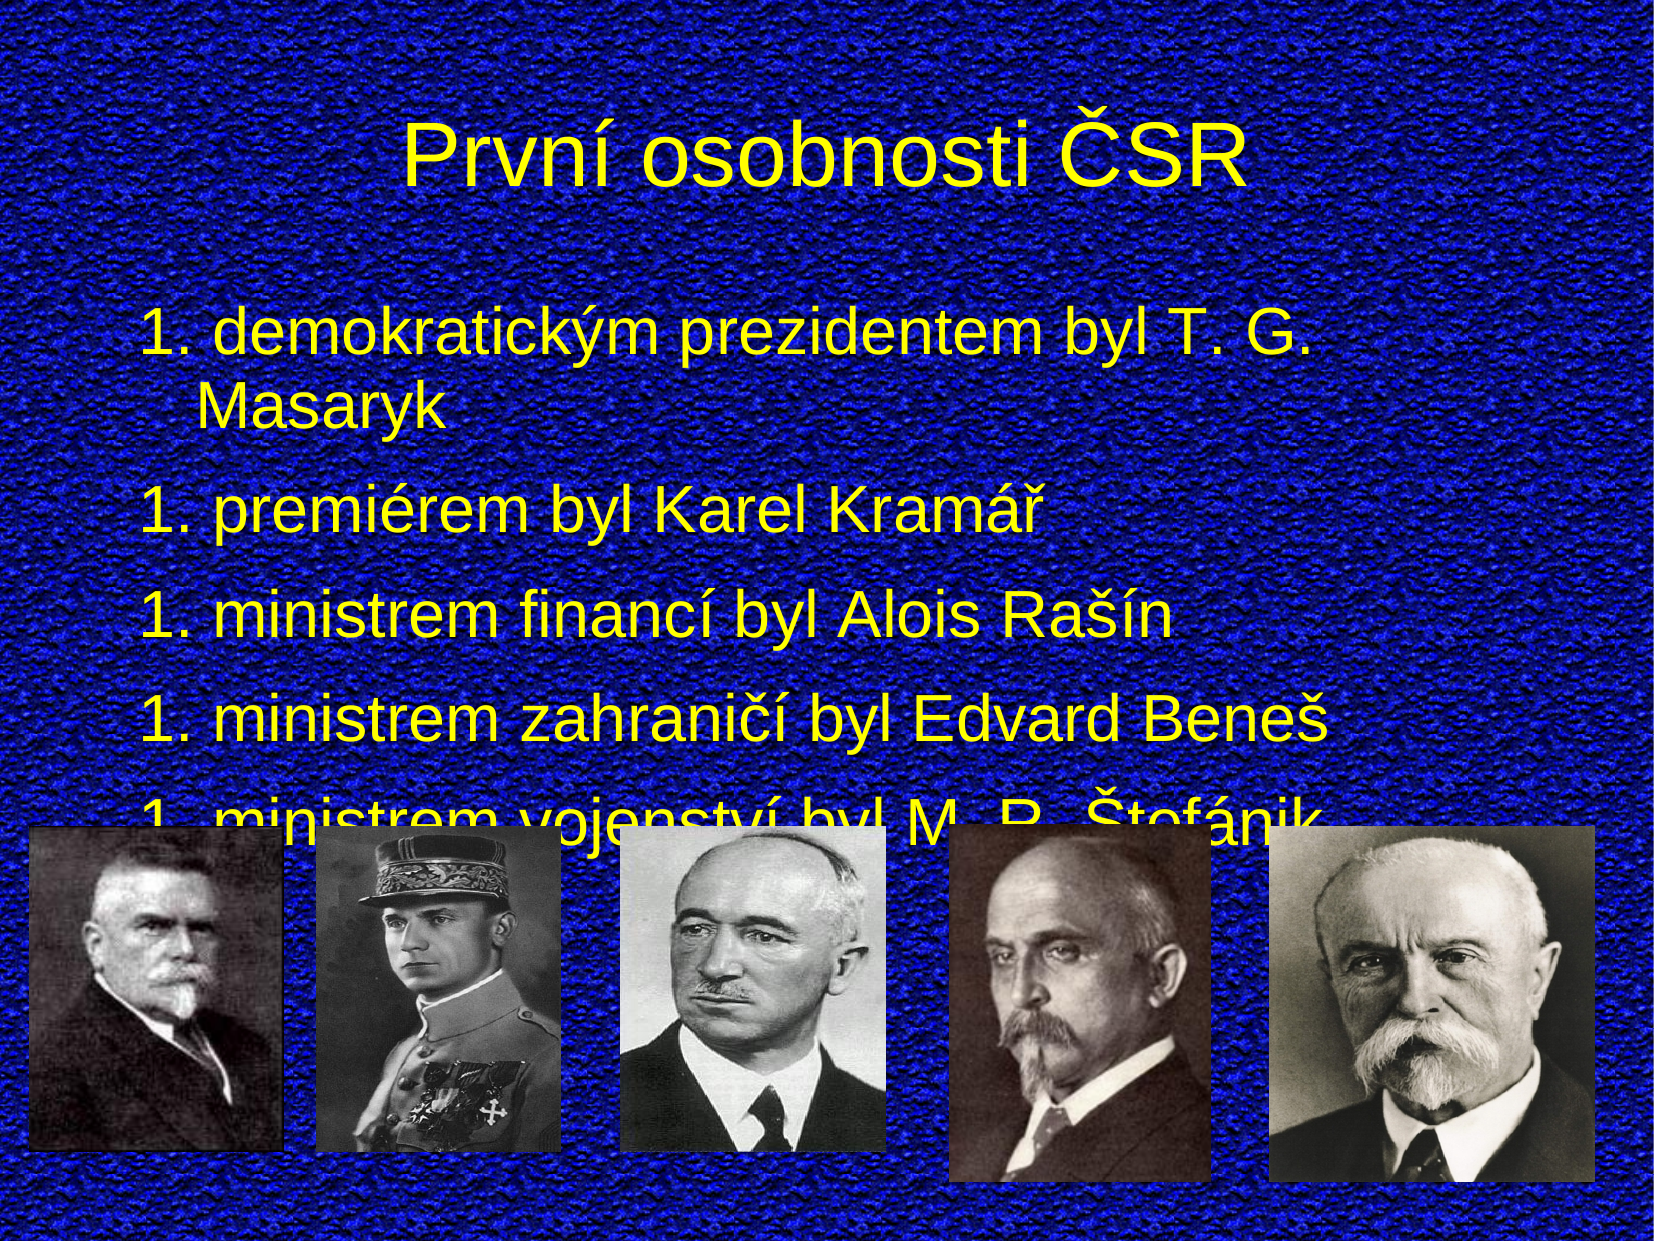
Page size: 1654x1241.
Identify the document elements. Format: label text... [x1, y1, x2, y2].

picture [949, 825, 1211, 1182]
list 1. demokratickým prezidentem byl T. G. Masaryk 1. premiérem byl Karel Kramář 1. ministrem financí byl Alois Rašín 1. ministrem zahraničí byl Edvard Beneš 1. ministrem vojenství byl M. R. Štefánik [82, 290, 1571, 1094]
picture [29, 826, 284, 1152]
title První osobnosti ČSR [82, 56, 1571, 249]
picture [316, 826, 561, 1152]
picture [620, 826, 886, 1152]
picture [1269, 826, 1595, 1182]
